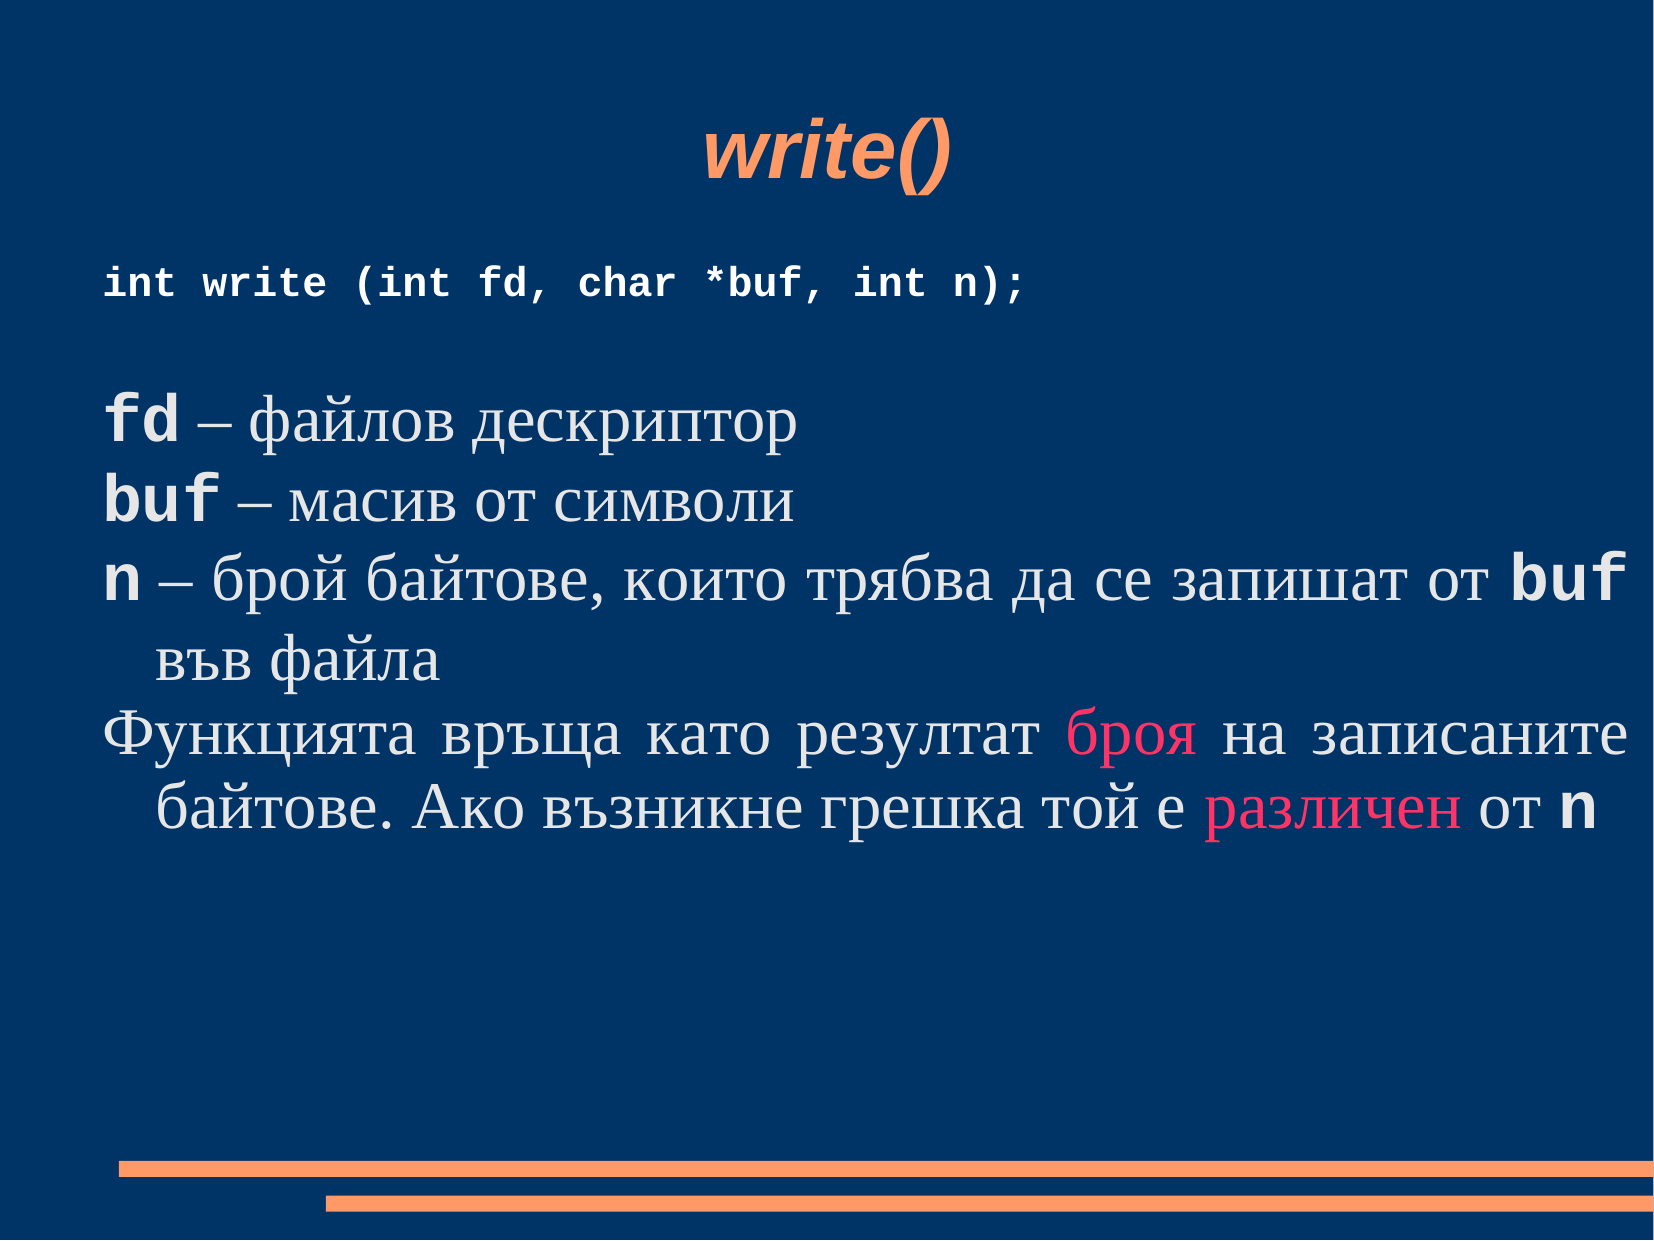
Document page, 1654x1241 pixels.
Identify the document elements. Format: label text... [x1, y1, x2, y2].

text_box int write (int fd, char *buf, int n); [87, 254, 1243, 317]
title write() [121, 46, 1534, 254]
list fd – файлов дескриптор buf – масив от символи n – брой байтове, които трябва да се запишат от buf във файла Функцията връща като резултат броя на записаните байтове. Ако възникне грешка той е различен от n [84, 382, 1630, 1009]
